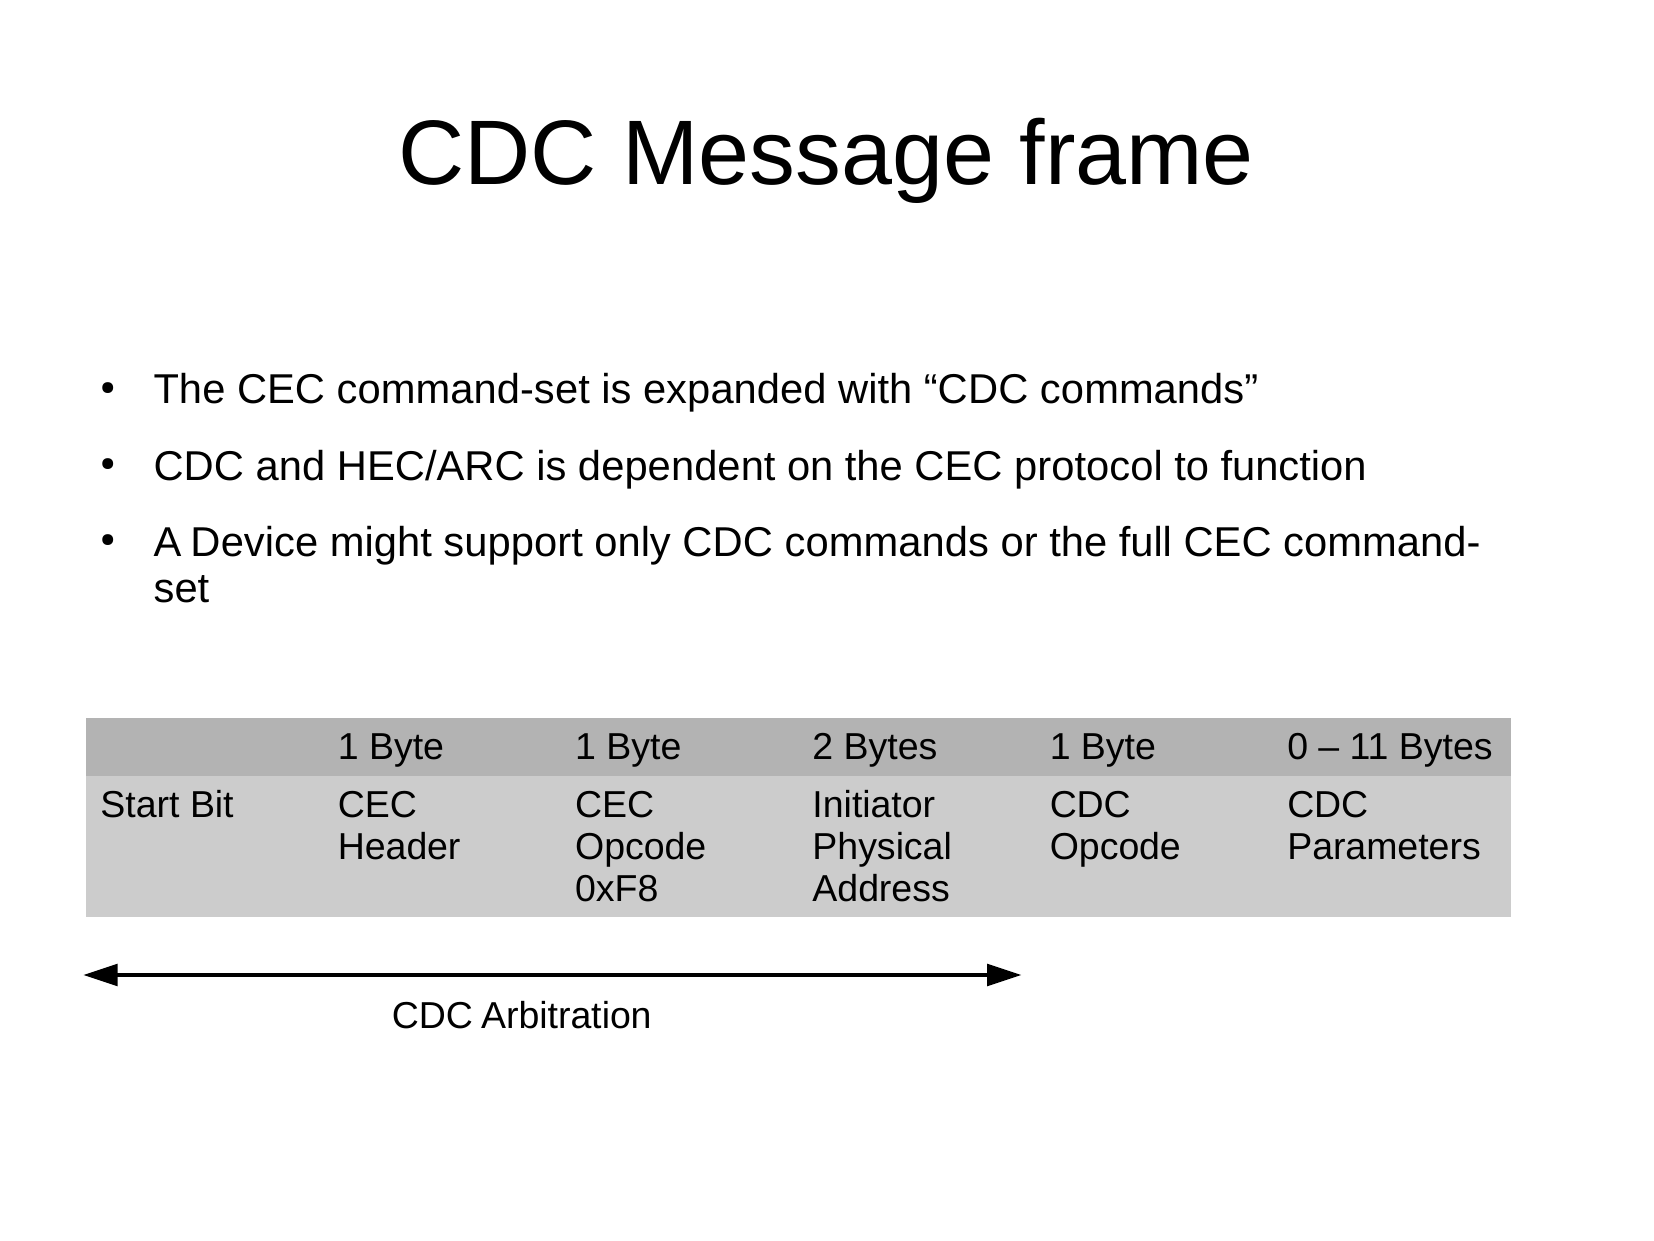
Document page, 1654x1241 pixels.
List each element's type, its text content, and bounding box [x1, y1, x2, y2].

table_header 1 Byte [560, 718, 798, 776]
table_cell Start Bit [86, 776, 323, 917]
table_cell Initiator Physical Address [798, 776, 1035, 917]
table_header 0 – 11 Bytes [1272, 718, 1511, 776]
table_cell CEC Opcode 0xF8 [560, 776, 798, 917]
title CDC Message frame [82, 49, 1571, 257]
table_cell CDC Parameters [1272, 776, 1511, 917]
table_cell CEC Header [323, 776, 560, 917]
text_box CDC Arbitration [371, 981, 673, 1051]
table_header 2 Bytes [798, 718, 1035, 776]
table_cell CDC Opcode [1035, 776, 1272, 917]
table_header [86, 718, 323, 776]
table_header 1 Byte [323, 718, 560, 776]
table_header 1 Byte [1035, 718, 1272, 776]
list The CEC command-set is expanded with “CDC commands” CDC and HEC/ARC is dependent on the CEC protocol to function A Device might support only CDC commands or the full CEC command-set [82, 290, 1501, 638]
